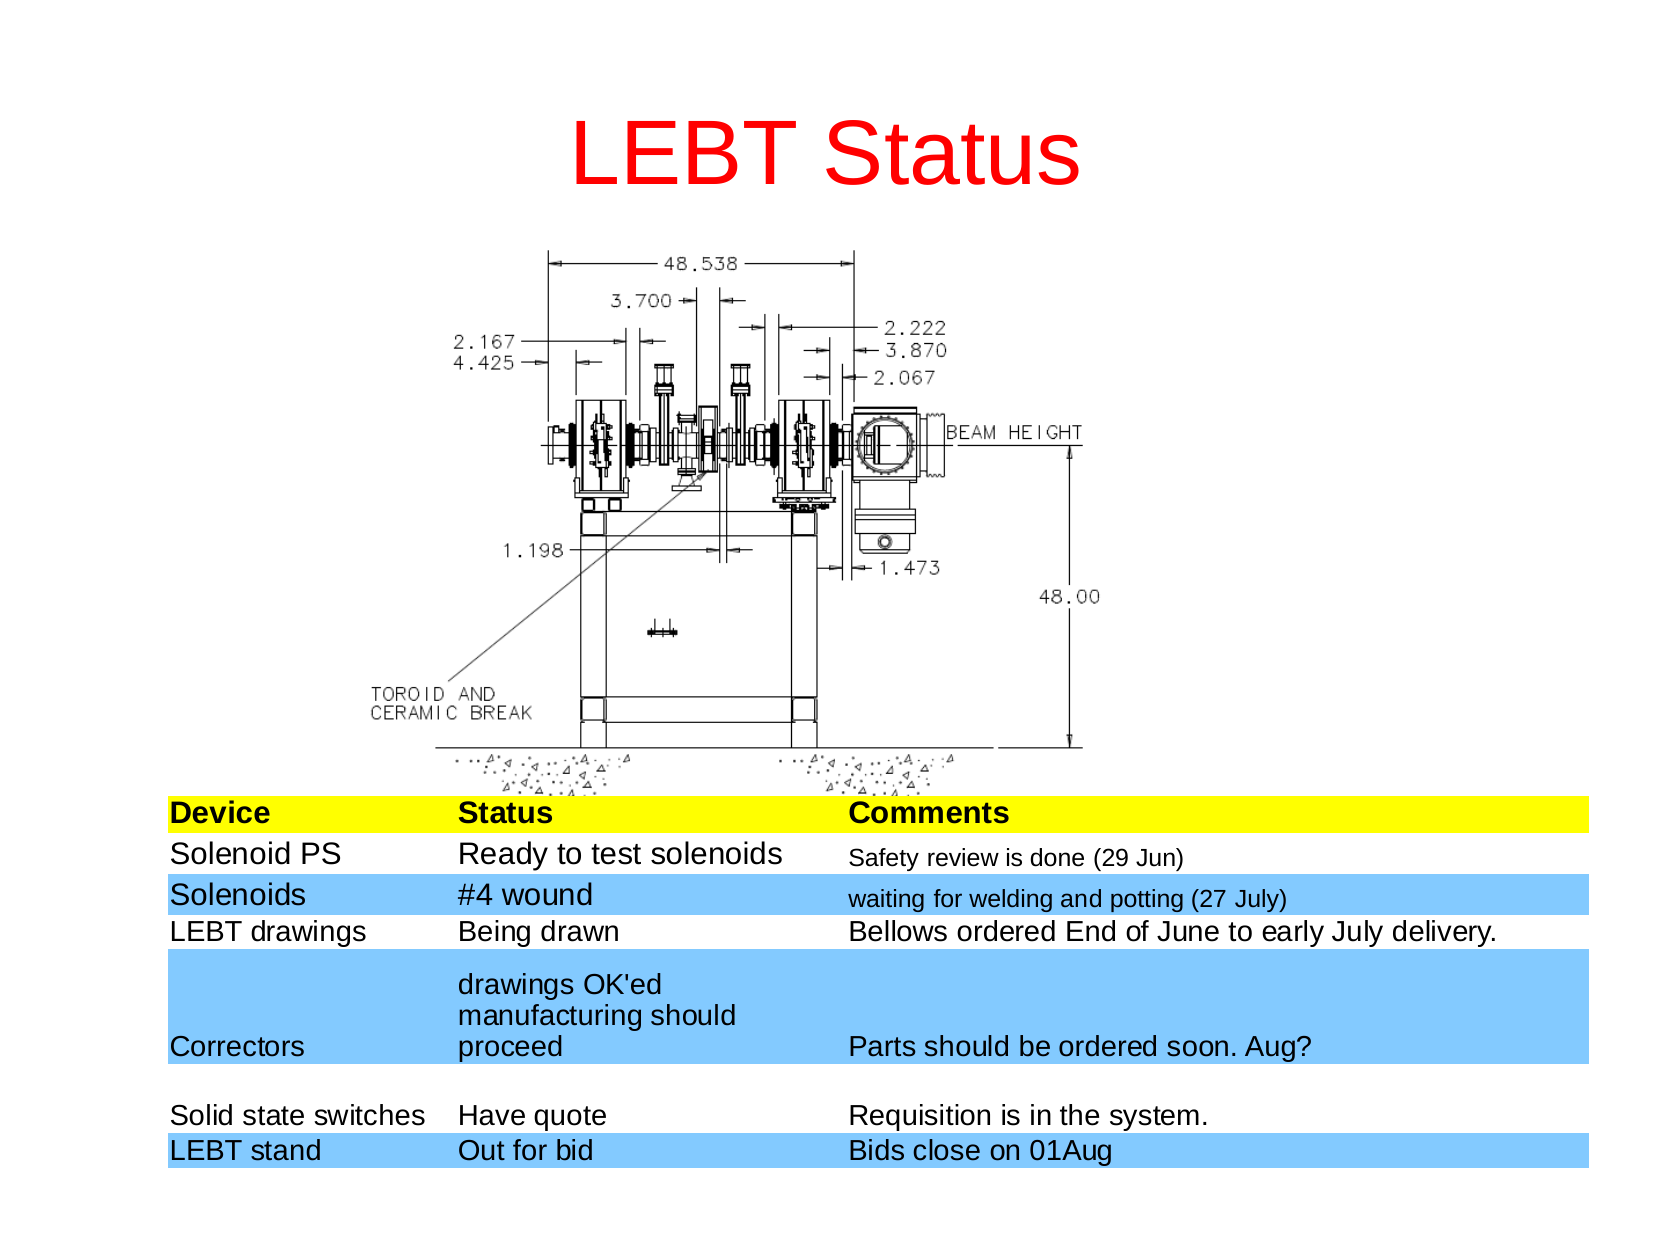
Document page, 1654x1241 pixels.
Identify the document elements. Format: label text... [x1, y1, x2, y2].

picture [322, 257, 1194, 795]
title LEBT Status [82, 49, 1571, 257]
chart [167, 795, 1591, 1171]
